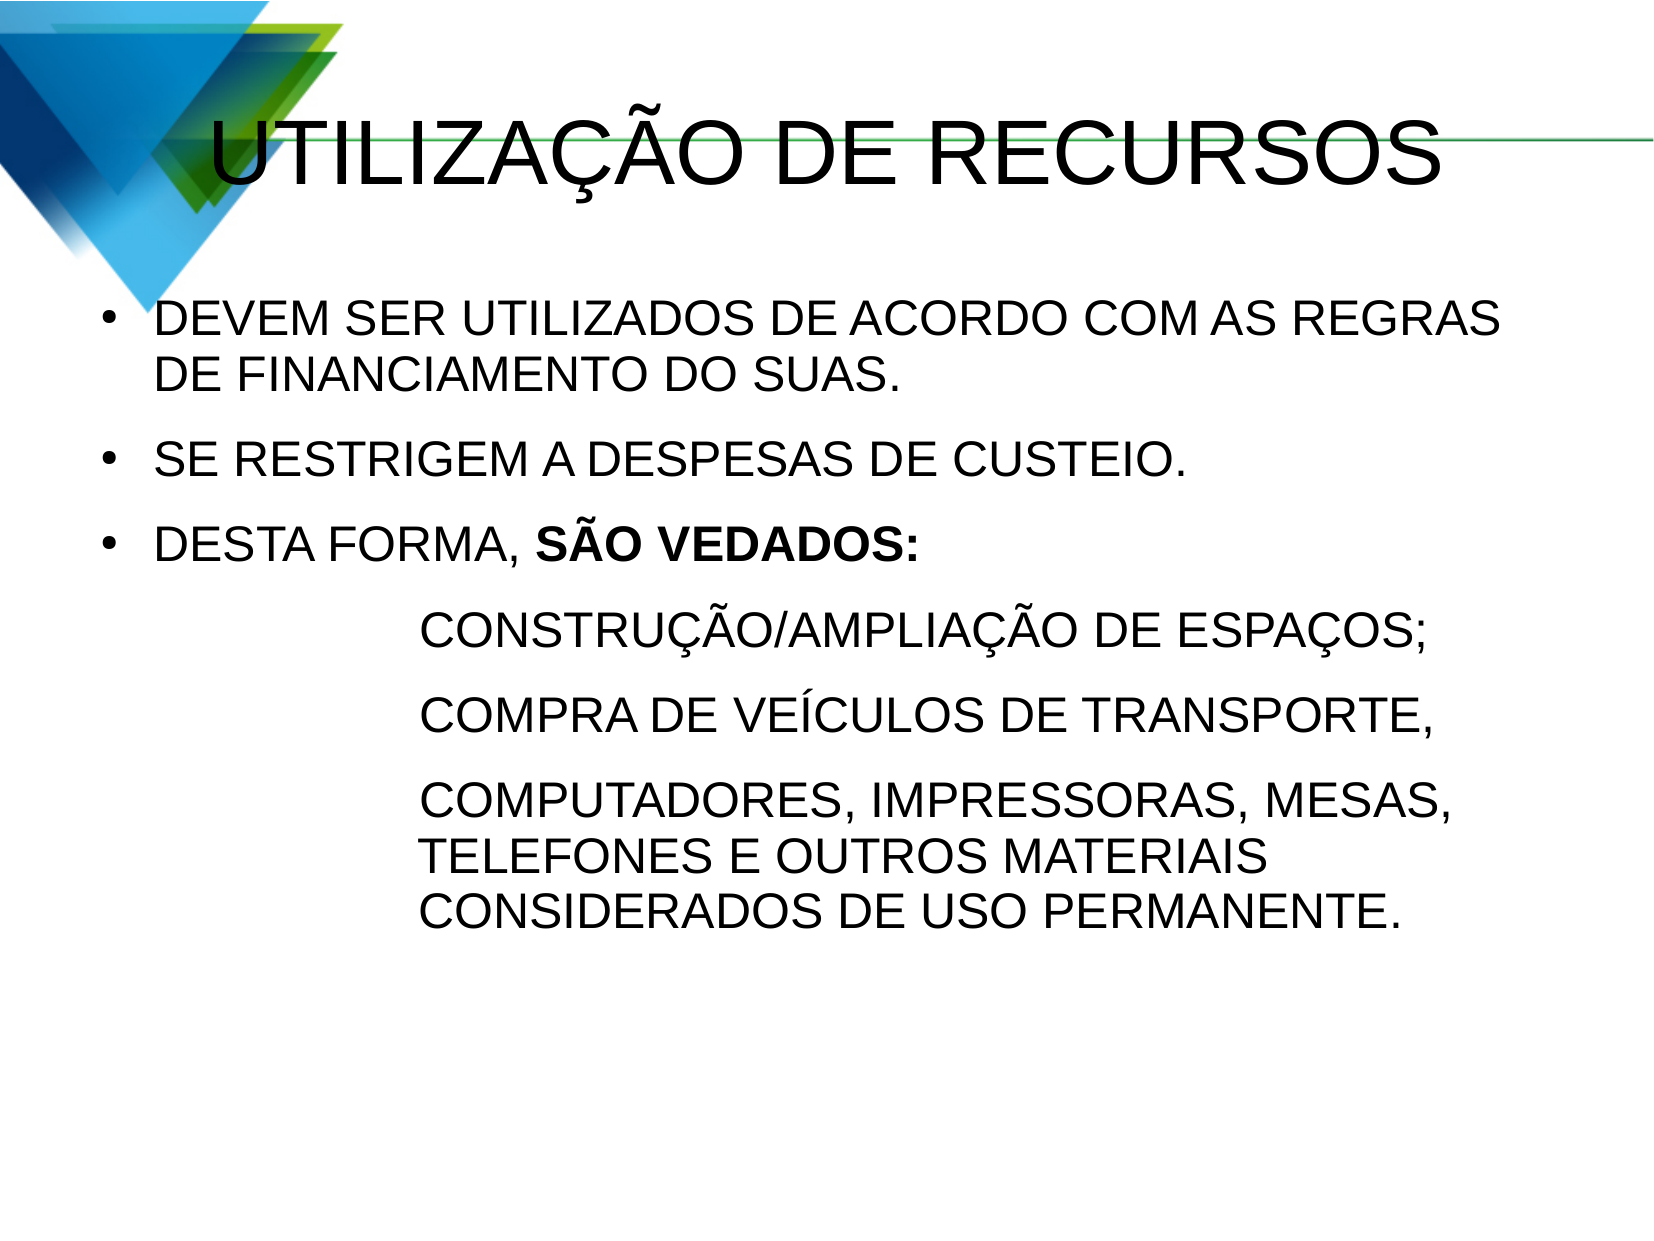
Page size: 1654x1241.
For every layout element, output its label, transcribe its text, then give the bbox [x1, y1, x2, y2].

list DEVEM SER UTILIZADOS DE ACORDO COM AS REGRAS DE FINANCIAMENTO DO SUAS. SE RESTRIGEM A DESPESAS DE CUSTEIO. DESTA FORMA, SÃO VEDADOS: CONSTRUÇÃO/AMPLIAÇÃO DE ESPAÇOS; COMPRA DE VEÍCULOS DE TRANSPORTE, COMPUTADORES, IMPRESSORAS, MESAS, TELEFONES E OUTROS MATERIAIS CONSIDERADOS DE USO PERMANENTE. [82, 290, 1538, 1109]
title UTILIZAÇÃO DE RECURSOS [82, 49, 1571, 257]
picture [0, 1, 1654, 1241]
